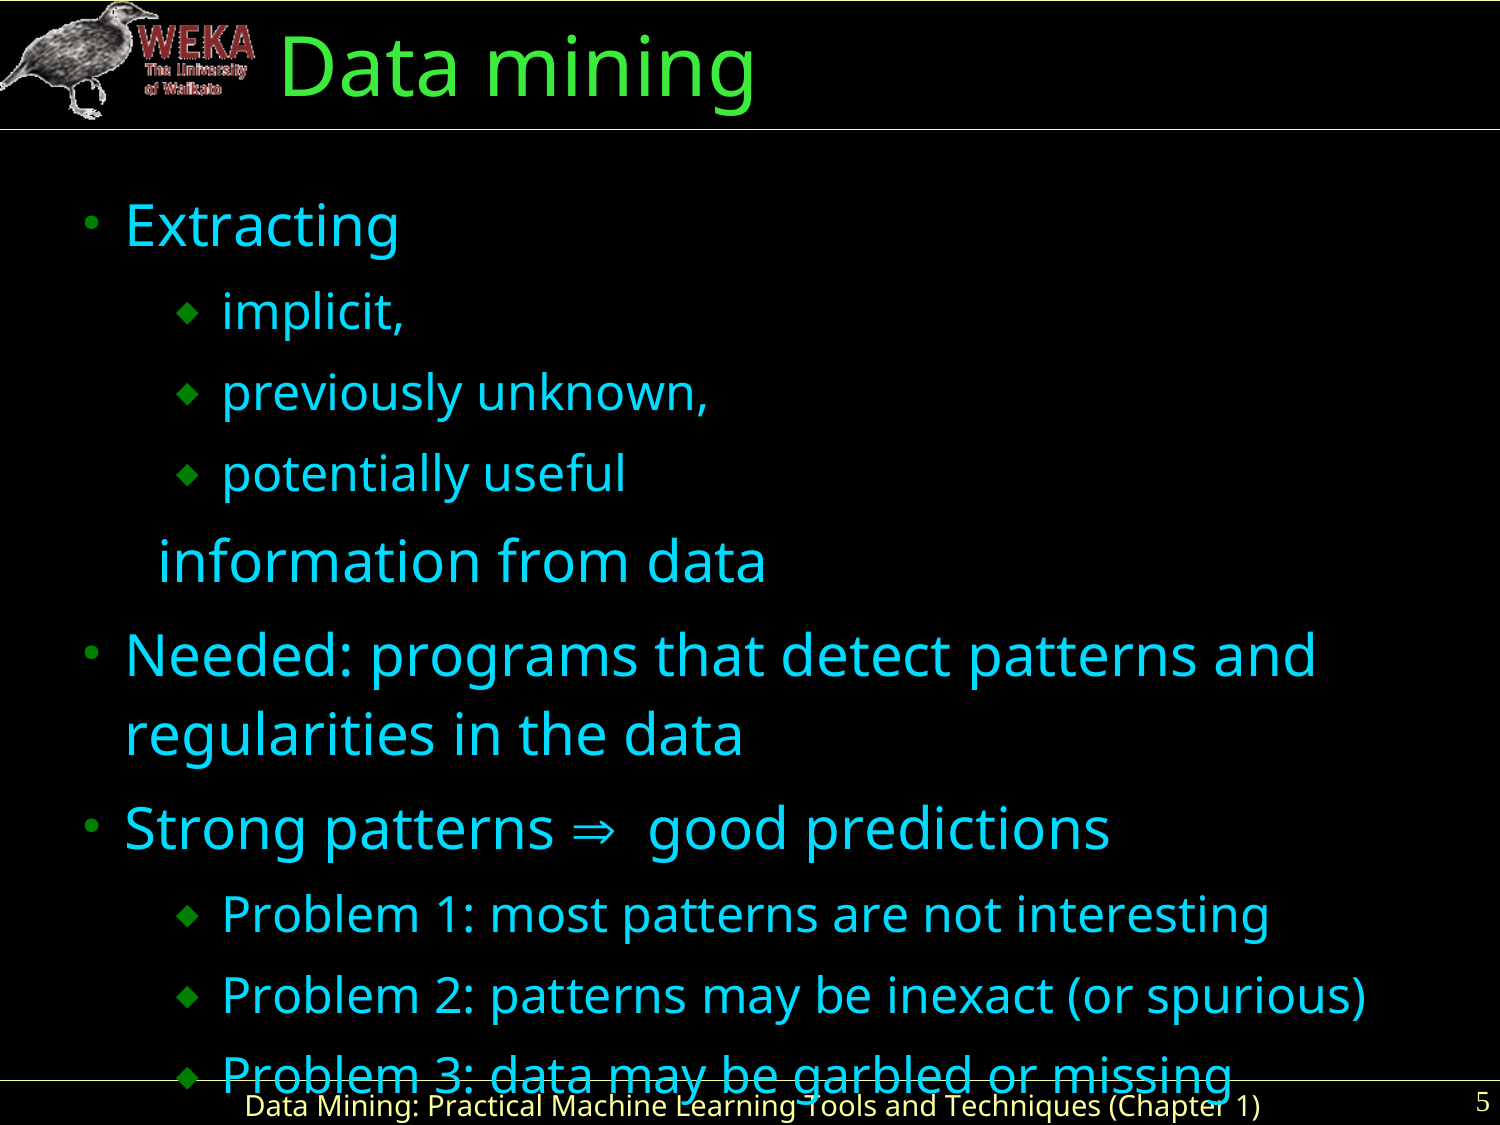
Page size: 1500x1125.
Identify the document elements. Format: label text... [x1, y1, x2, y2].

picture [0, 1, 263, 129]
title Data mining [263, 0, 1500, 159]
list Extracting implicit, previously unknown, potentially useful information from data Needed: programs that detect patterns and regularities in the data Strong patterns ⇒ good predictions Problem 1: most patterns are not interesting Problem 2: patterns may be inexact (or spurious) Problem 3: data may be garbled or missing [67, 177, 1418, 1093]
